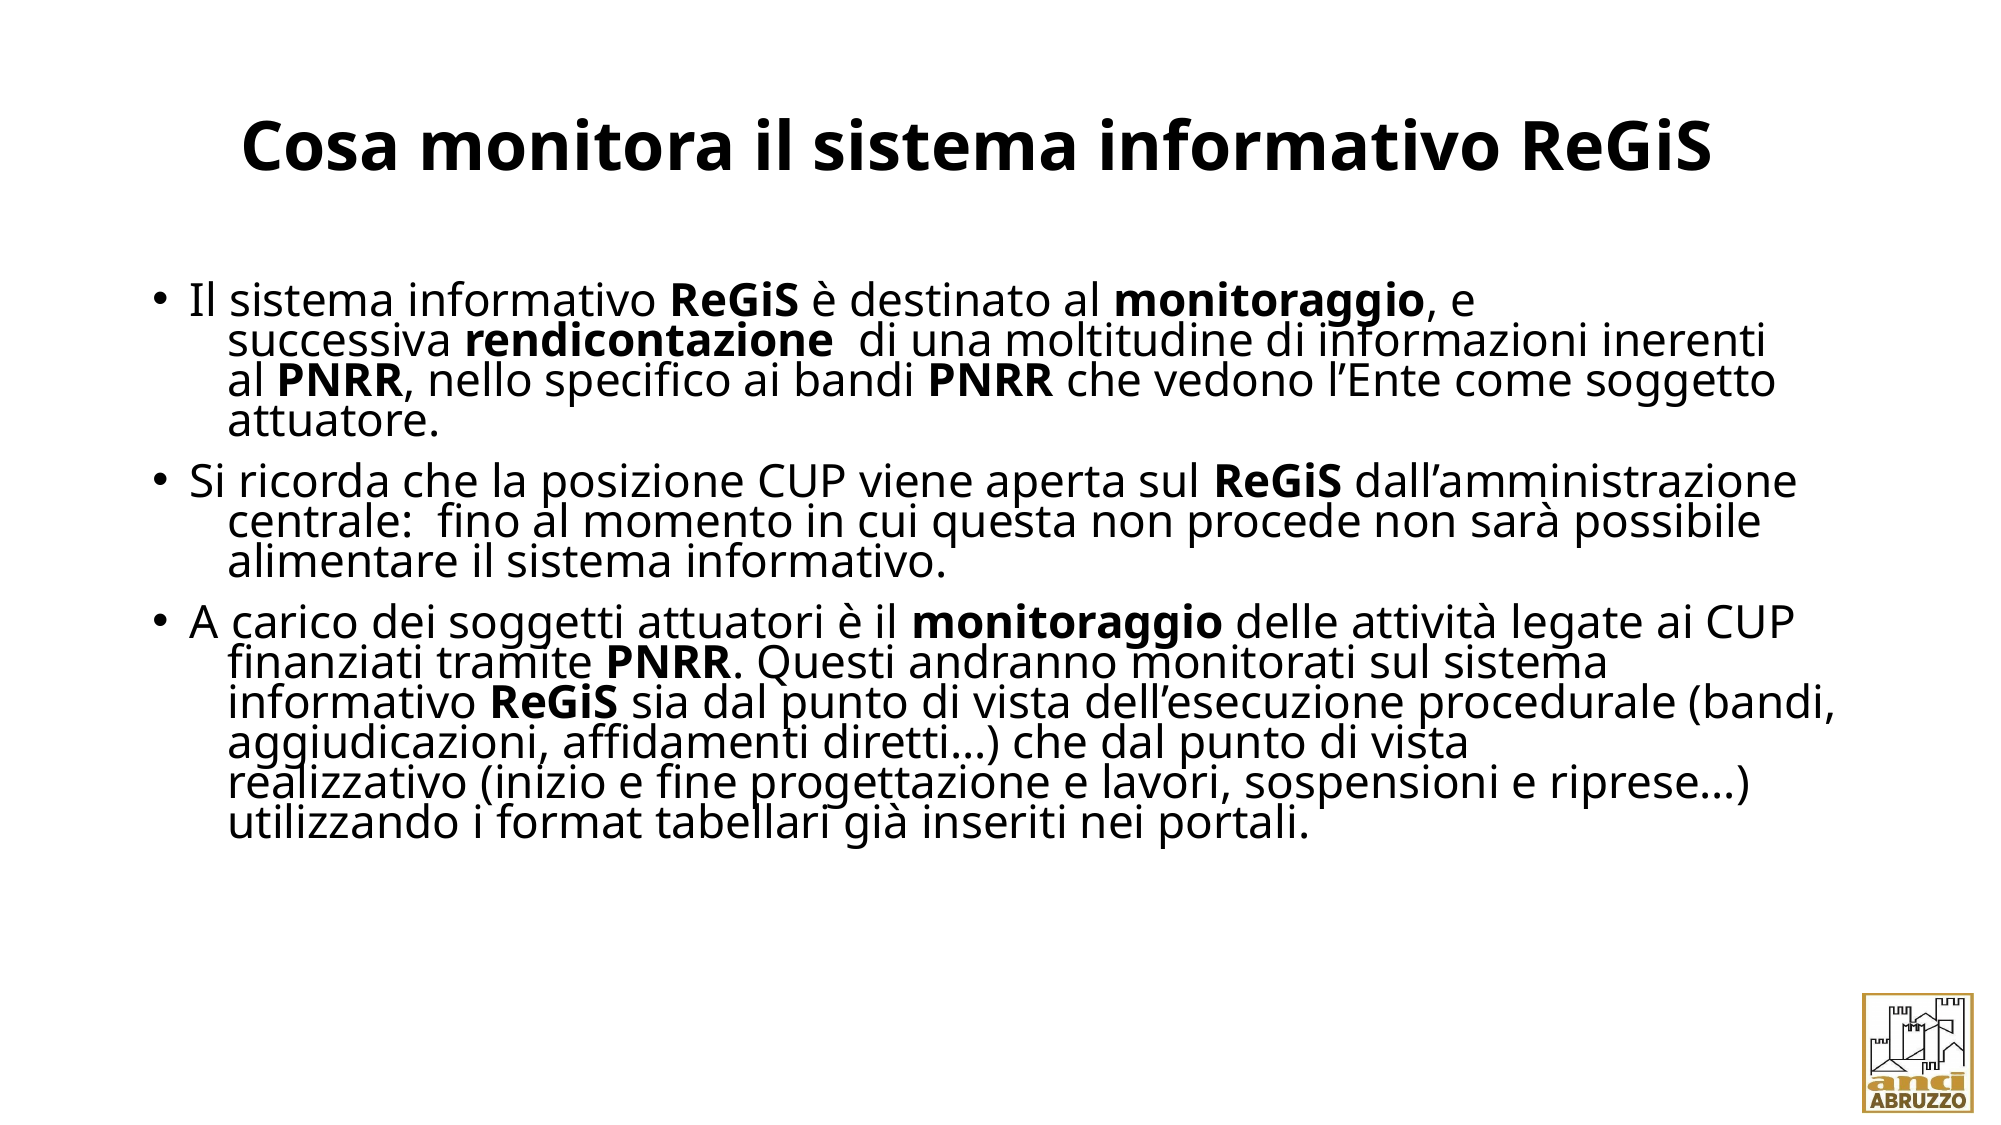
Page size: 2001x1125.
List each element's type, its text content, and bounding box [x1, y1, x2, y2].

title Cosa monitora il sistema informativo ReGiS [225, 85, 1863, 277]
list Il sistema informativo ReGiS è destinato al monitoraggio, e successiva rendicontazione di una moltitudine di informazioni inerenti al PNRR, nello specifico ai bandi PNRR che vedono l’Ente come soggetto attuatore. Si ricorda che la posizione CUP viene aperta sul ReGiS dall’amministrazione centrale: fino al momento in cui questa non procede non sarà possibile alimentare il sistema informativo. A carico dei soggetti attuatori è il monitoraggio delle attività legate ai CUP finanziati tramite PNRR. Questi andranno monitorati sul sistema informativo ReGiS sia dal punto di vista dell’esecuzione procedurale (bandi, aggiudicazioni, affidamenti diretti…) che dal punto di vista realizzativo (inizio e fine progettazione e lavori, sospensioni e riprese…) utilizzando i format tabellari già inseriti nei portali. [137, 277, 1863, 1014]
